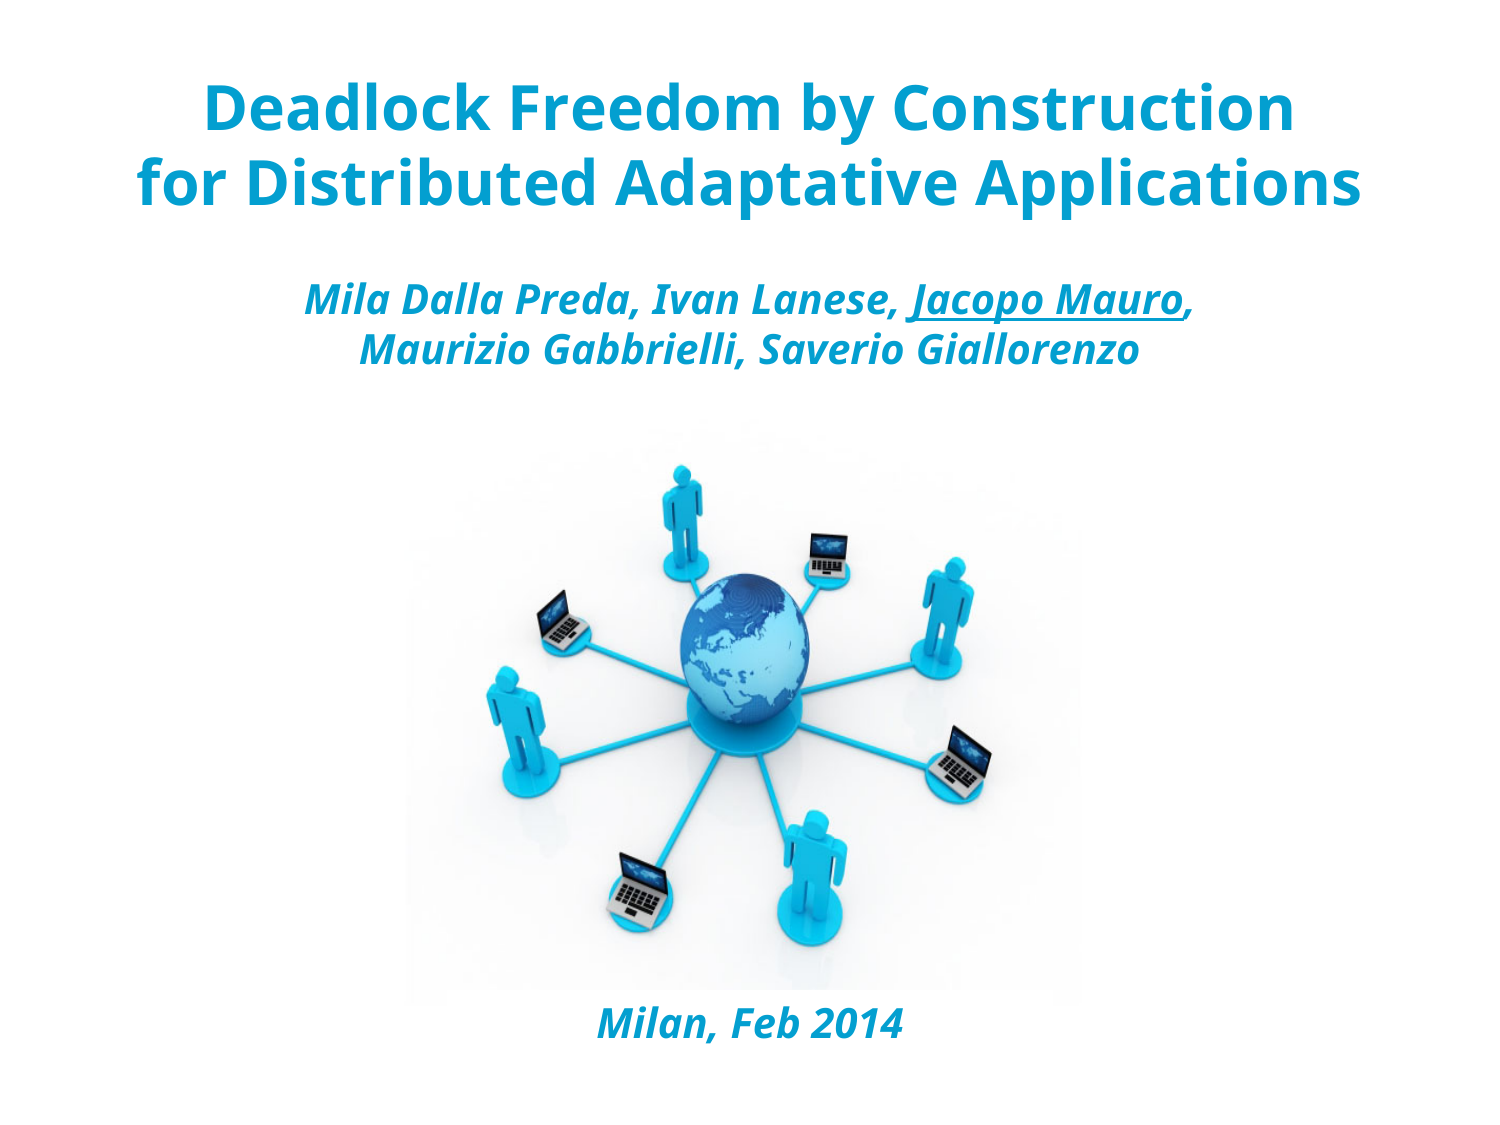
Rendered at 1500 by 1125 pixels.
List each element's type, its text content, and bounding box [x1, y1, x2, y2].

text_box Milan, Feb 2014 [447, 989, 1053, 1073]
text_box Deadlock Freedom by Construction for Distributed Adaptative Applications Mila Dalla Preda, Ivan Lanese, Jacopo Mauro, Maurizio Gabbrielli, Saverio Giallorenzo [0, 38, 1500, 403]
picture [329, 403, 1171, 1012]
